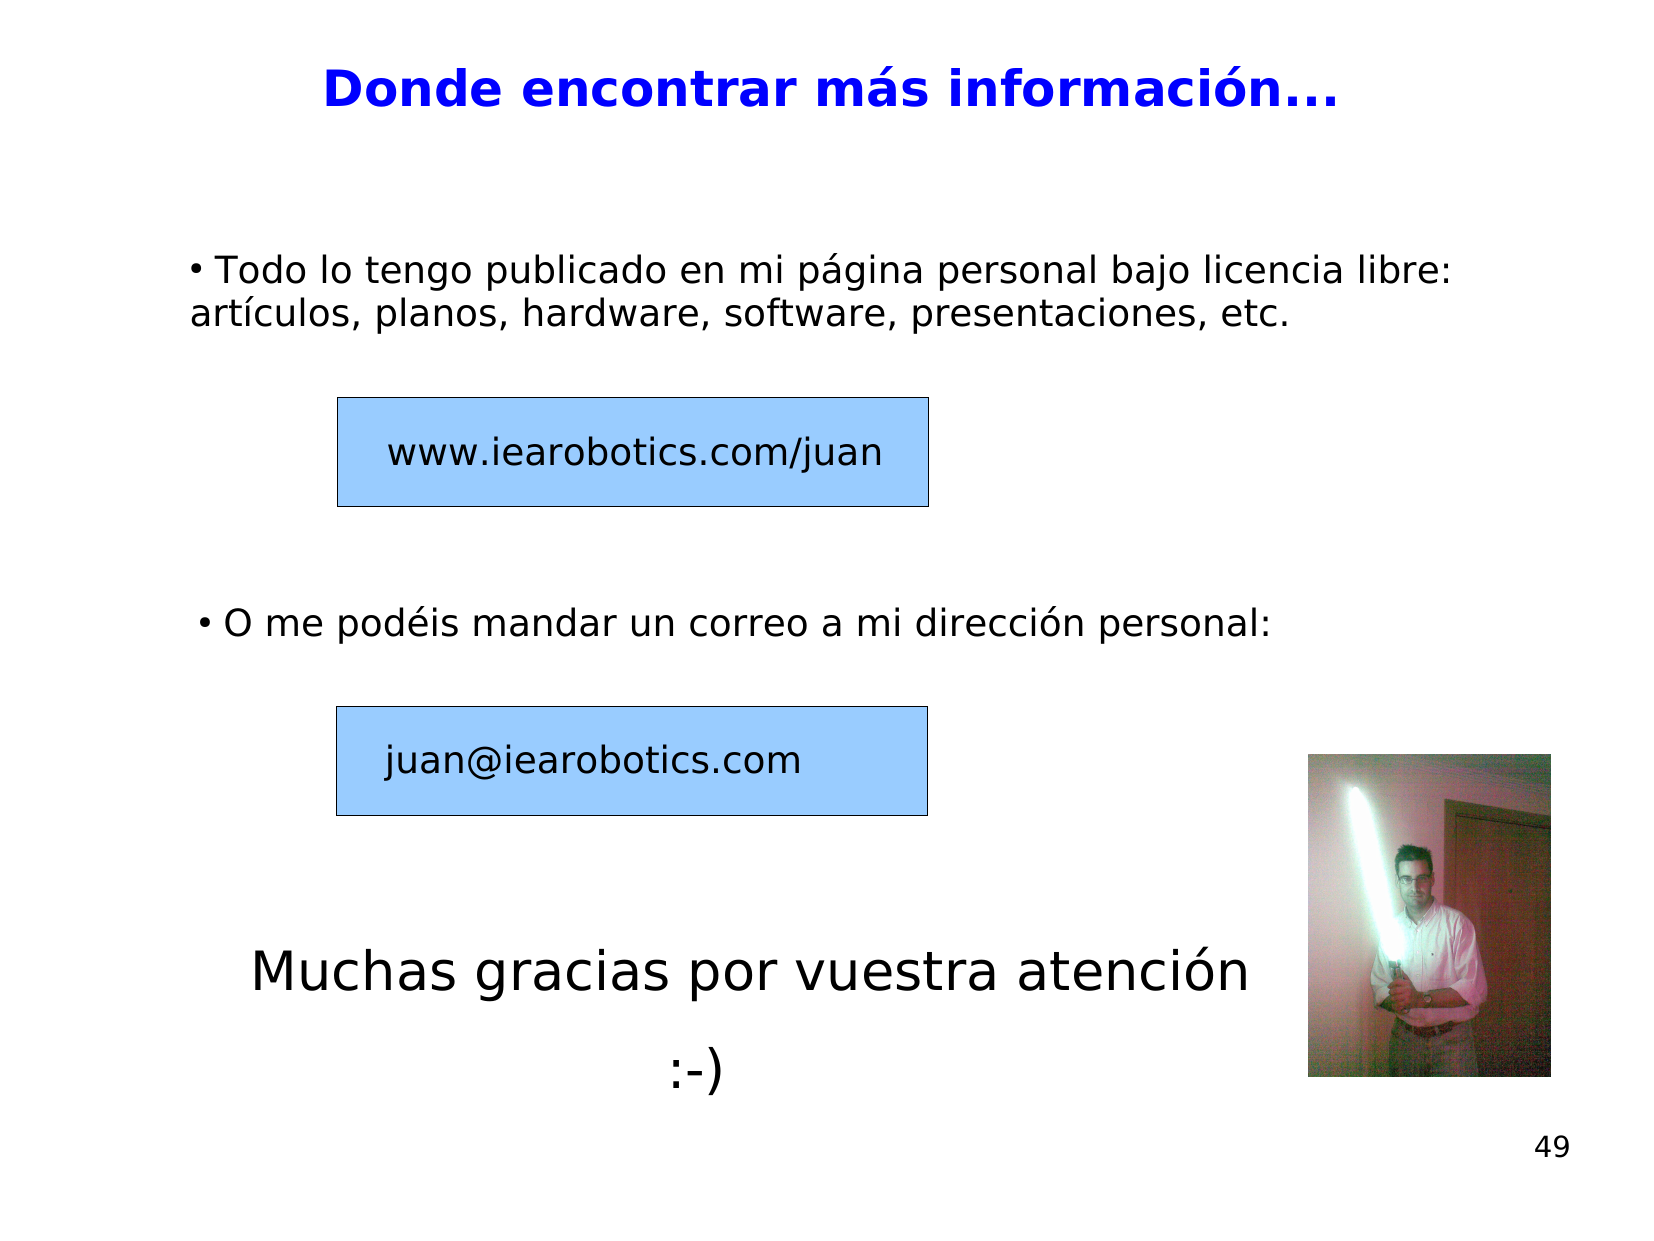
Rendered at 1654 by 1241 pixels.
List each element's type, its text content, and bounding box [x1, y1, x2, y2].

text_box Todo lo tengo publicado en mi página personal bajo licencia libre: artículos, planos, hardware, software, presentaciones, etc. [174, 241, 1476, 343]
text_box [336, 706, 928, 816]
text_box O me podéis mandar un correo a mi dirección personal: [183, 594, 1289, 653]
text_box Donde encontrar más información... [308, 52, 1357, 126]
text_box juan@iearobotics.com [370, 731, 818, 791]
text_box :-) [652, 1030, 741, 1109]
picture [1308, 754, 1551, 1077]
text_box www.iearobotics.com/juan [371, 422, 899, 482]
text_box [337, 397, 929, 507]
text_box Muchas gracias por vuestra atención [236, 932, 1269, 1011]
